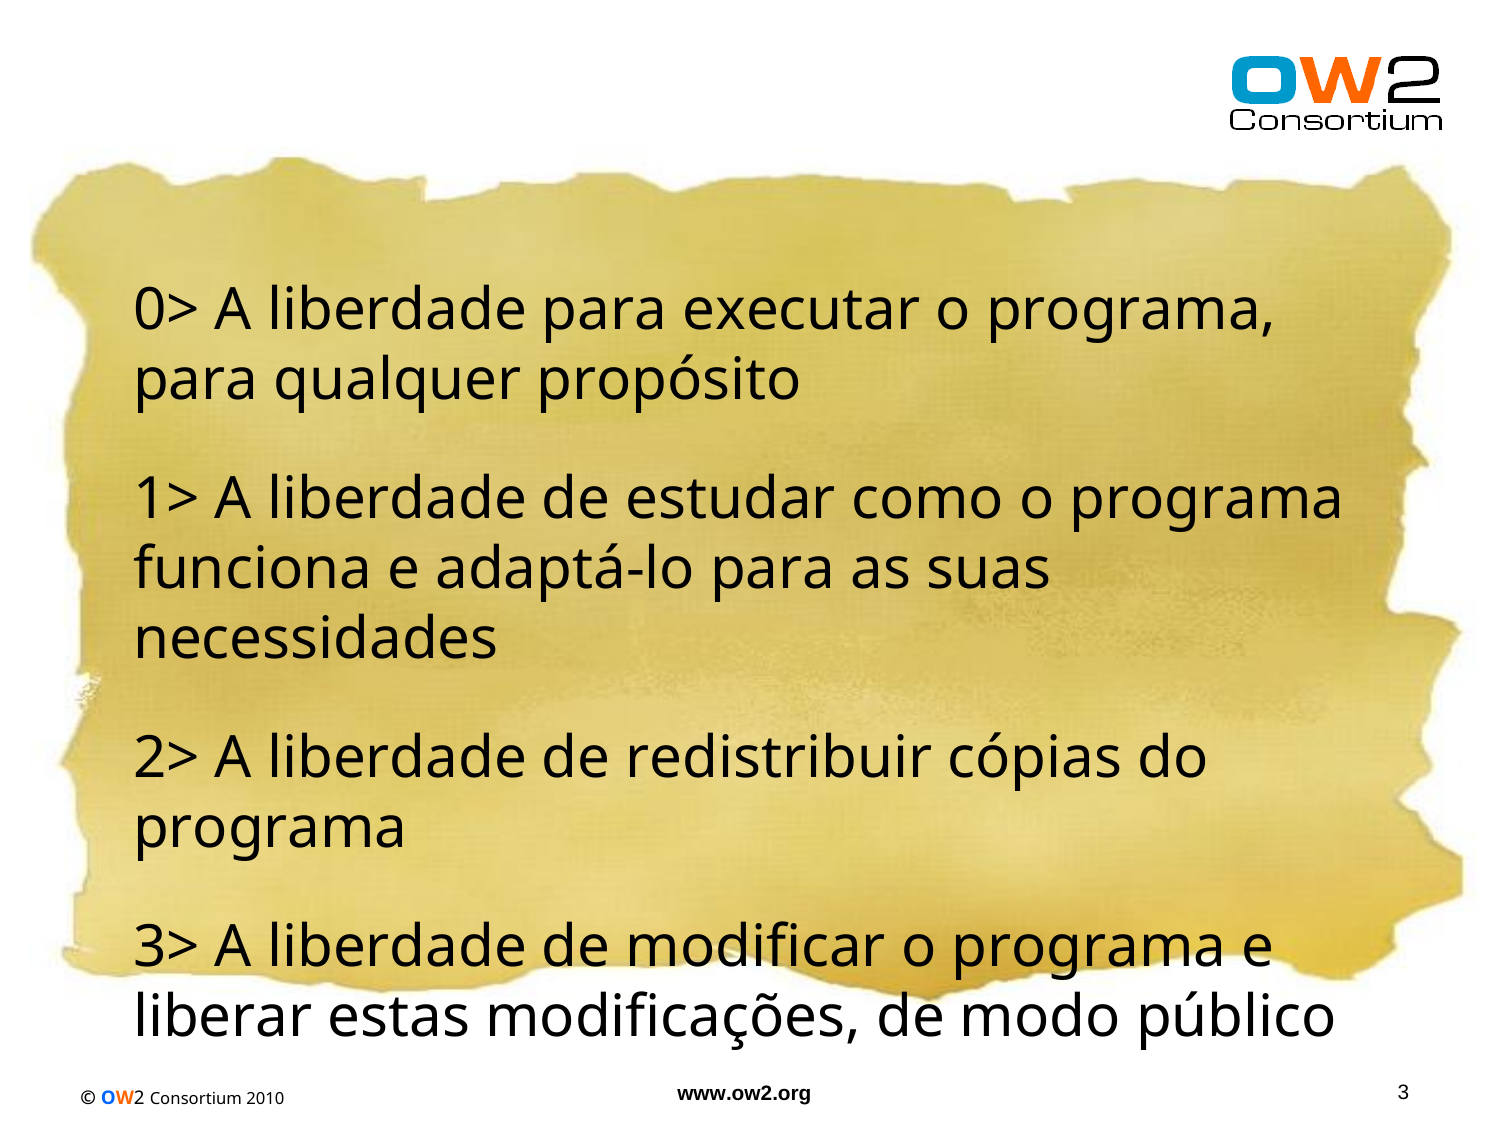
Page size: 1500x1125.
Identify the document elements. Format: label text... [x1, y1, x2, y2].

picture [29, 147, 1477, 1004]
picture [1224, 47, 1450, 134]
list 0> A liberdade para executar o programa, para qualquer propósito 1> A liberdade de estudar como o programa funciona e adaptá-lo para as suas necessidades 2> A liberdade de redistribuir cópias do programa 3> A liberdade de modificar o programa e liberar estas modificações, de modo público [118, 147, 1388, 976]
